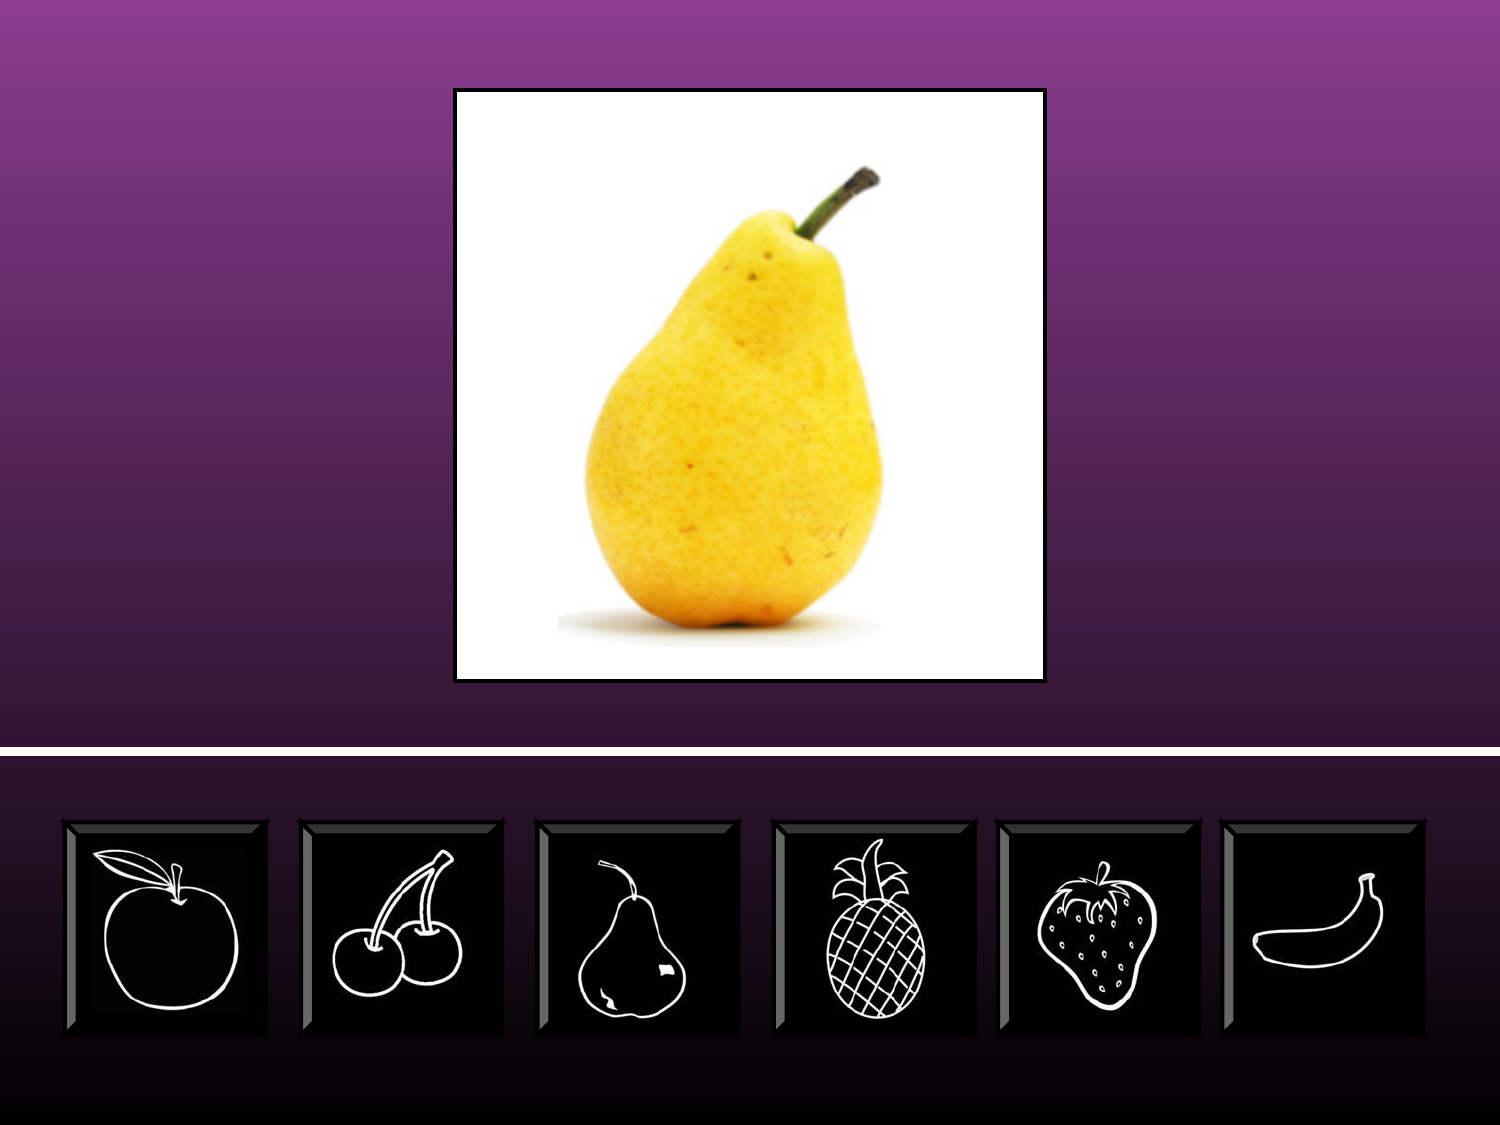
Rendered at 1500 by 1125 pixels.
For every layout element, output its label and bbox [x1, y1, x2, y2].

text_box [1000, 822, 1199, 1035]
text_box [775, 822, 975, 1035]
picture [558, 155, 903, 647]
text_box [66, 822, 266, 1035]
text_box [539, 822, 739, 1035]
text_box [1224, 822, 1424, 1035]
text_box [454, 90, 1046, 681]
text_box [302, 822, 502, 1035]
